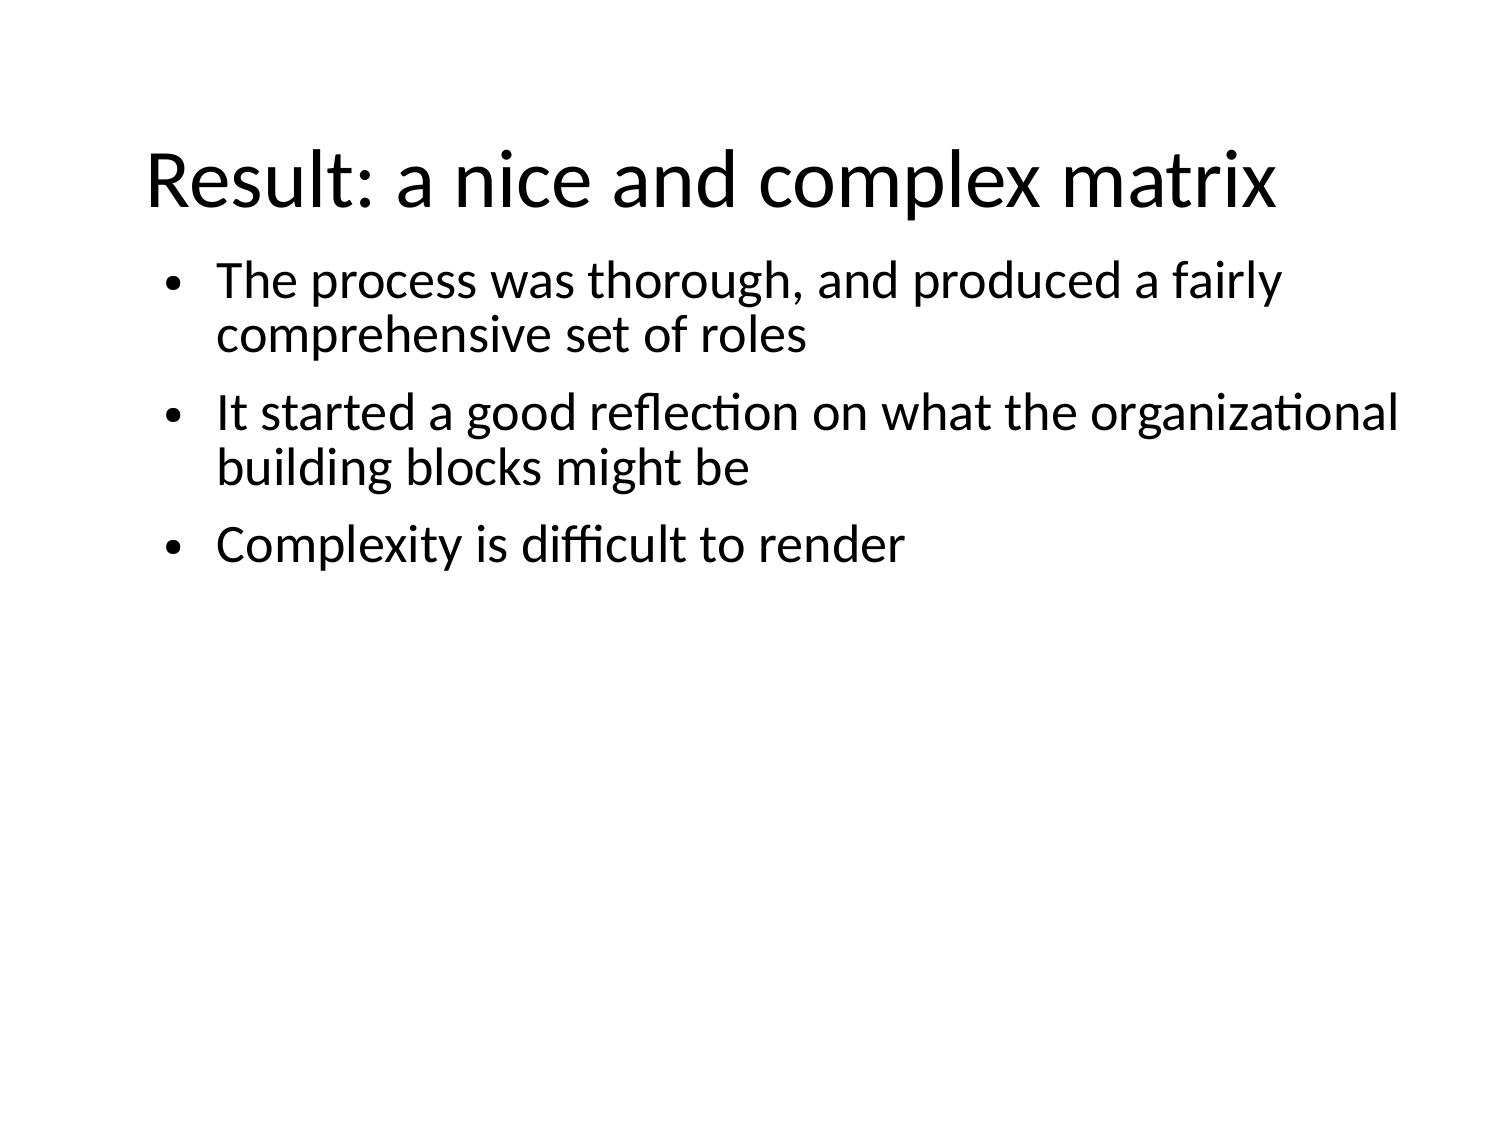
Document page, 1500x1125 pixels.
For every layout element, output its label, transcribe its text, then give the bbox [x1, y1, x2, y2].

list Result: a nice and complex matrix The process was thorough, and produced a fairly comprehensive set of roles It started a good reflection on what the organizational building blocks might be Complexity is difficult to render [75, 145, 1425, 888]
